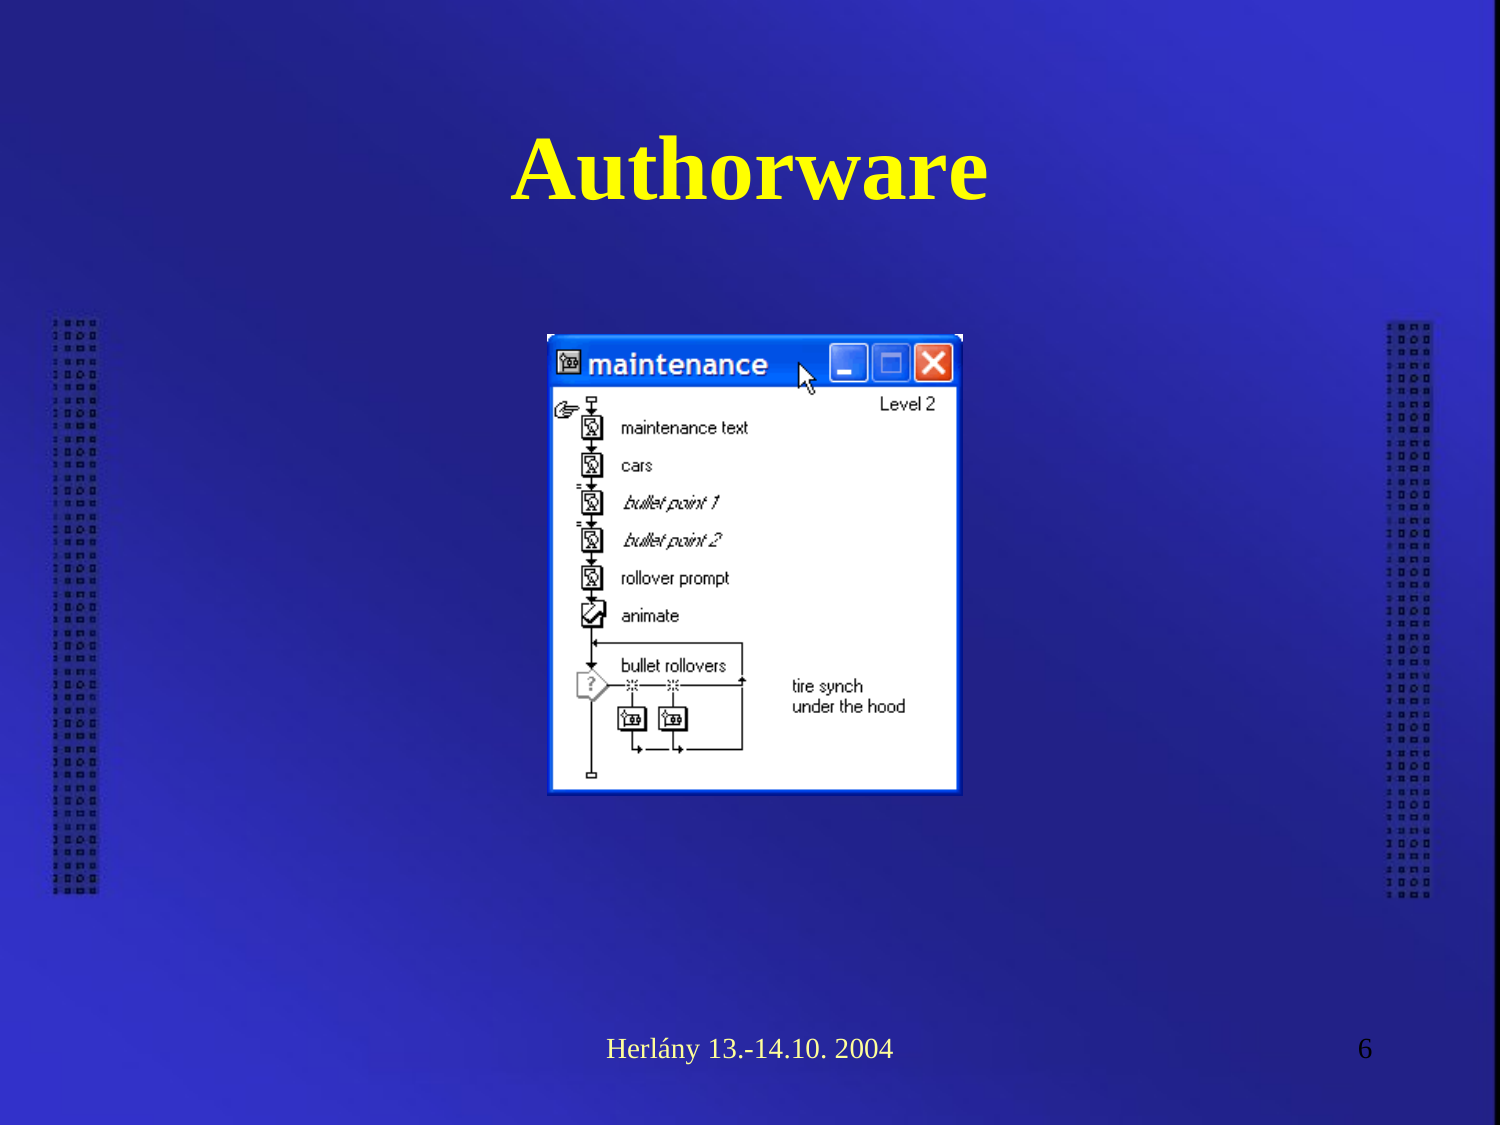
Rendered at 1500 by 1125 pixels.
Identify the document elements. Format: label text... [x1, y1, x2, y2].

text_box <číslo> [1074, 1024, 1388, 1073]
text_box Herlány 13.-14.10. 2004 [512, 1024, 988, 1073]
title Authorware [112, 74, 1388, 263]
picture [0, 0, 1500, 1125]
